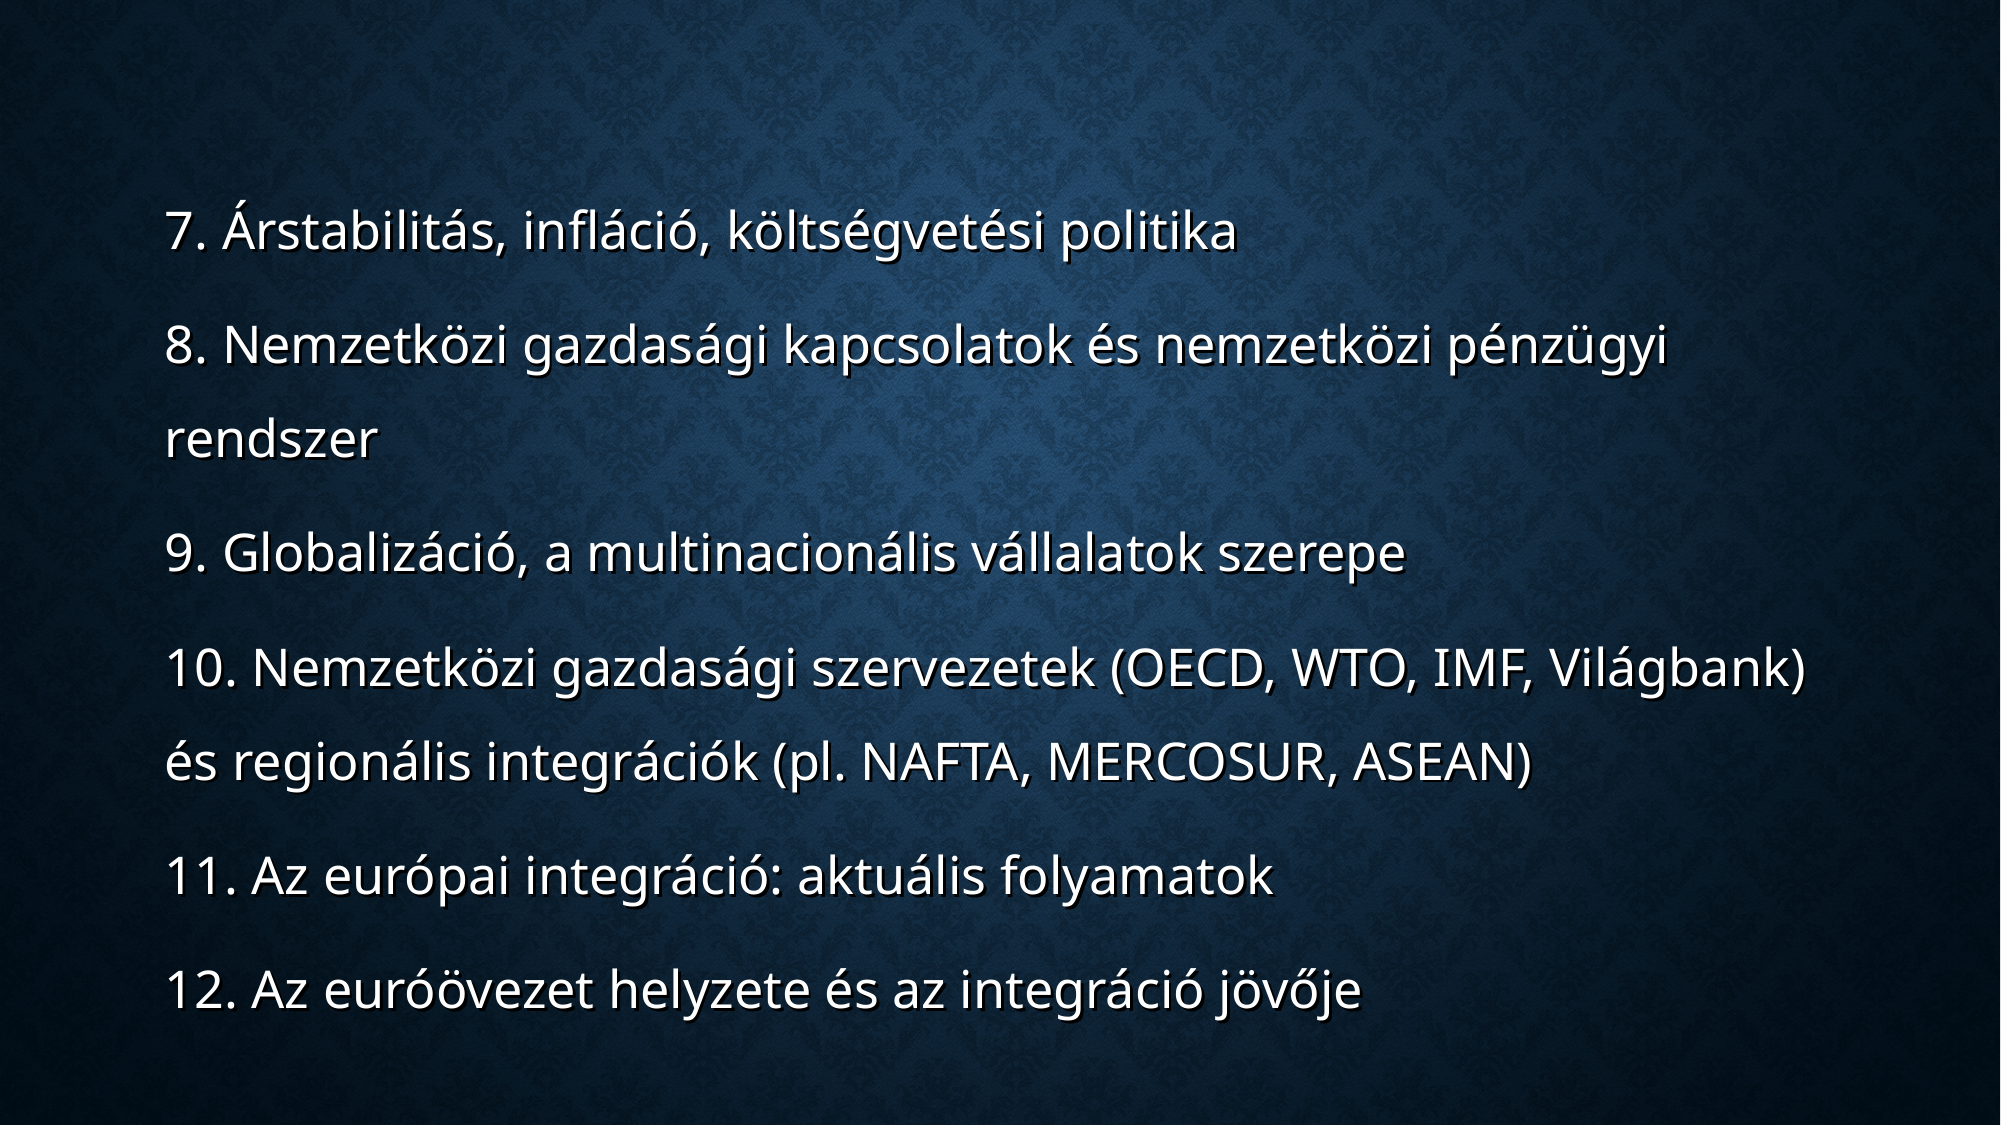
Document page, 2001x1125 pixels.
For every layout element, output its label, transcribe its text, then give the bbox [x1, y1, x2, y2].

list 7. Árstabilitás, infláció, költségvetési politika 8. Nemzetközi gazdasági kapcsolatok és nemzetközi pénzügyi rendszer 9. Globalizáció, a multinacionális vállalatok szerepe 10. Nemzetközi gazdasági szervezetek (OECD, WTO, IMF, Világbank) és regionális integrációk (pl. NAFTA, MERCOSUR, ASEAN) 11. Az európai integráció: aktuális folyamatok 12. Az euróövezet helyzete és az integráció jövője [149, 158, 1849, 1053]
